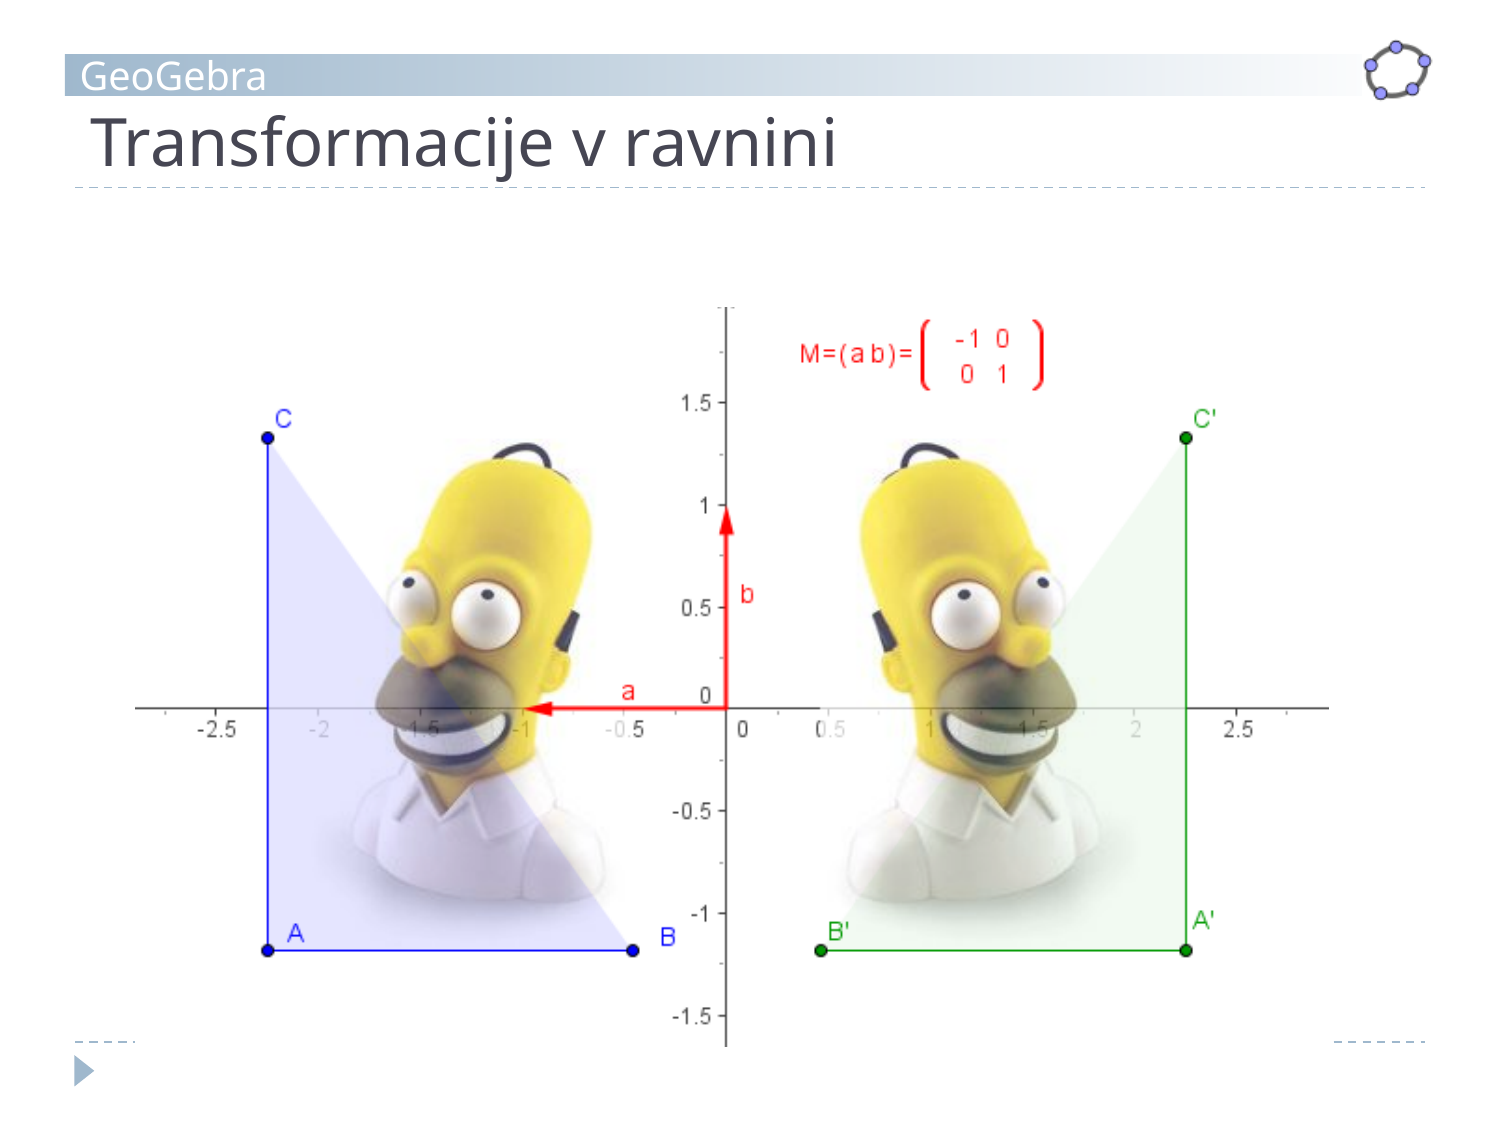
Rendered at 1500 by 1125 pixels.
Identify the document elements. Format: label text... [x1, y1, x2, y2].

title Transformacije v ravnini [75, 24, 1425, 188]
picture [1425, 35, 1434, 103]
picture [135, 307, 1329, 1047]
